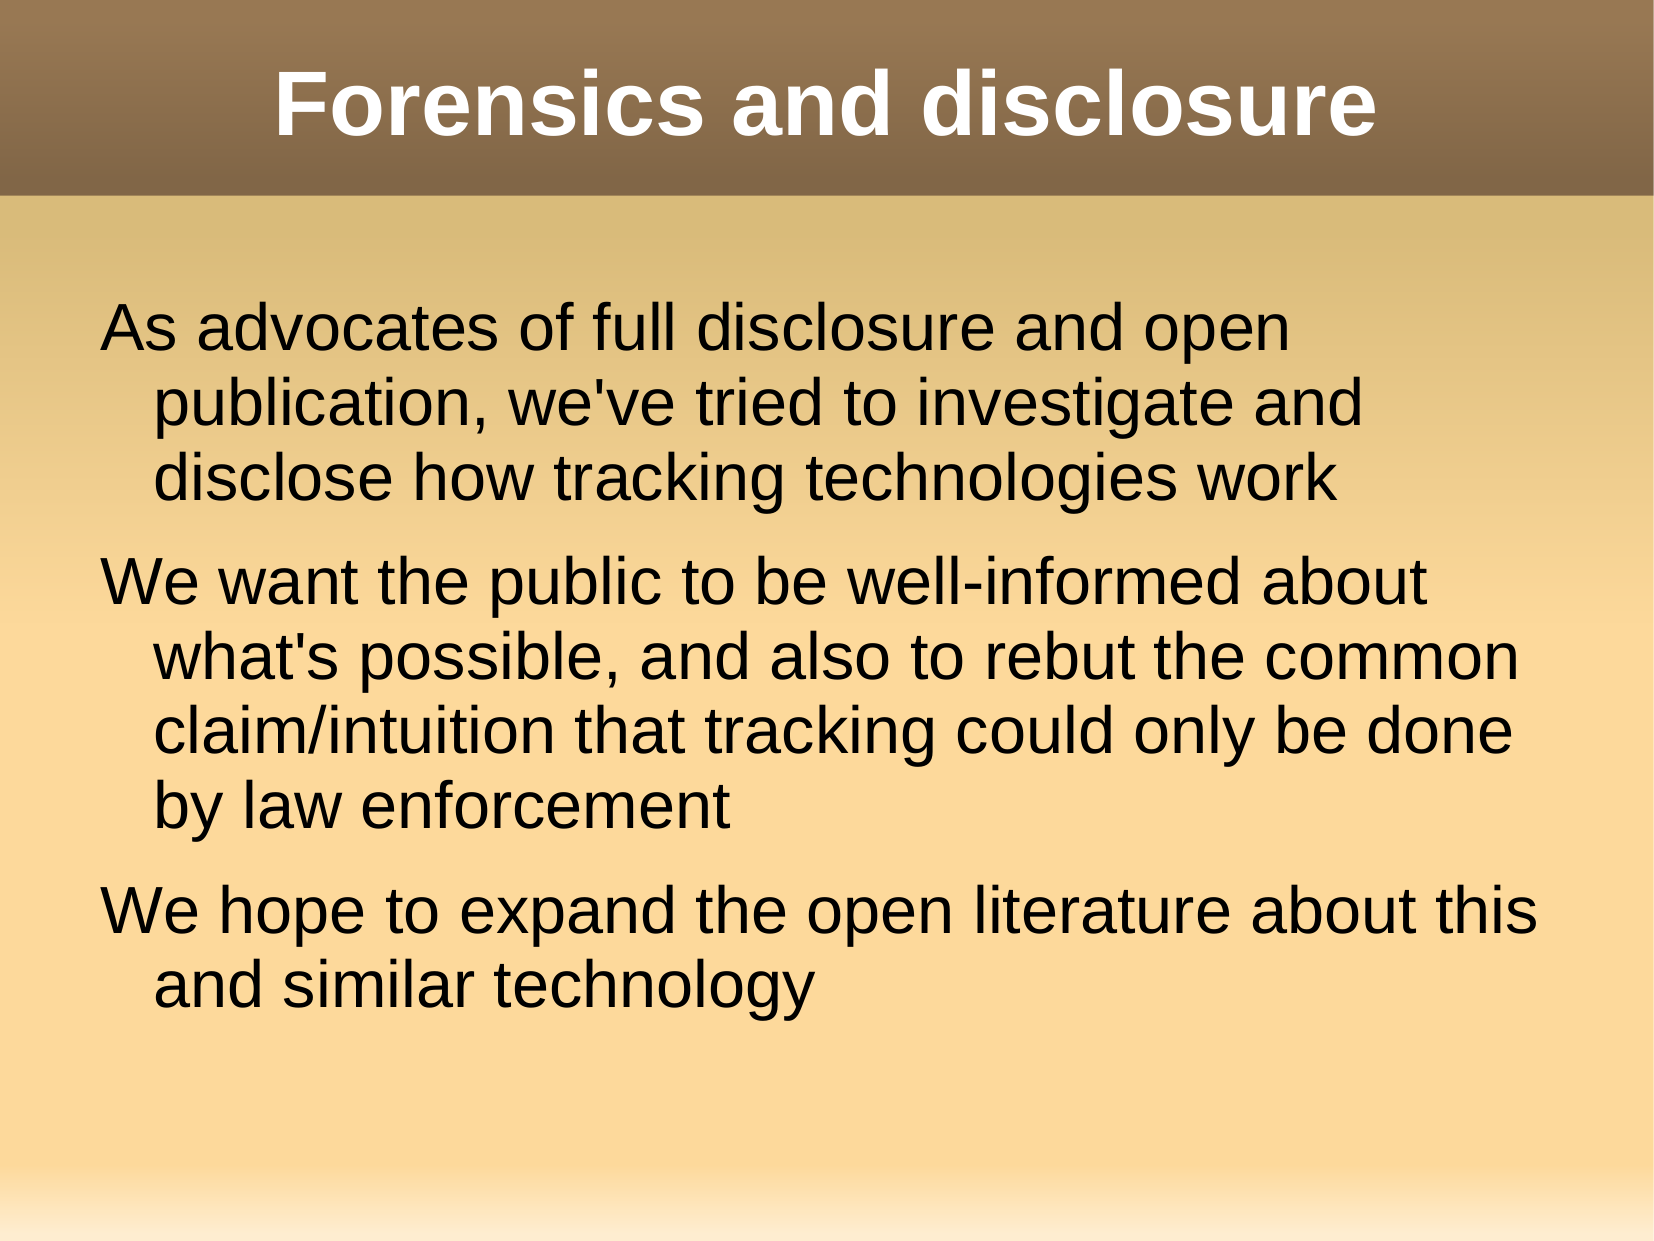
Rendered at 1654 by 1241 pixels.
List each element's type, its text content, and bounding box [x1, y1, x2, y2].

title Forensics and disclosure [59, 36, 1595, 171]
list As advocates of full disclosure and open publication, we've tried to investigate and disclose how tracking technologies work We want the public to be well-informed about what's possible, and also to rebut the common claim/intuition that tracking could only be done by law enforcement We hope to expand the open literature about this and similar technology [82, 290, 1571, 1094]
picture [0, 0, 1654, 1241]
